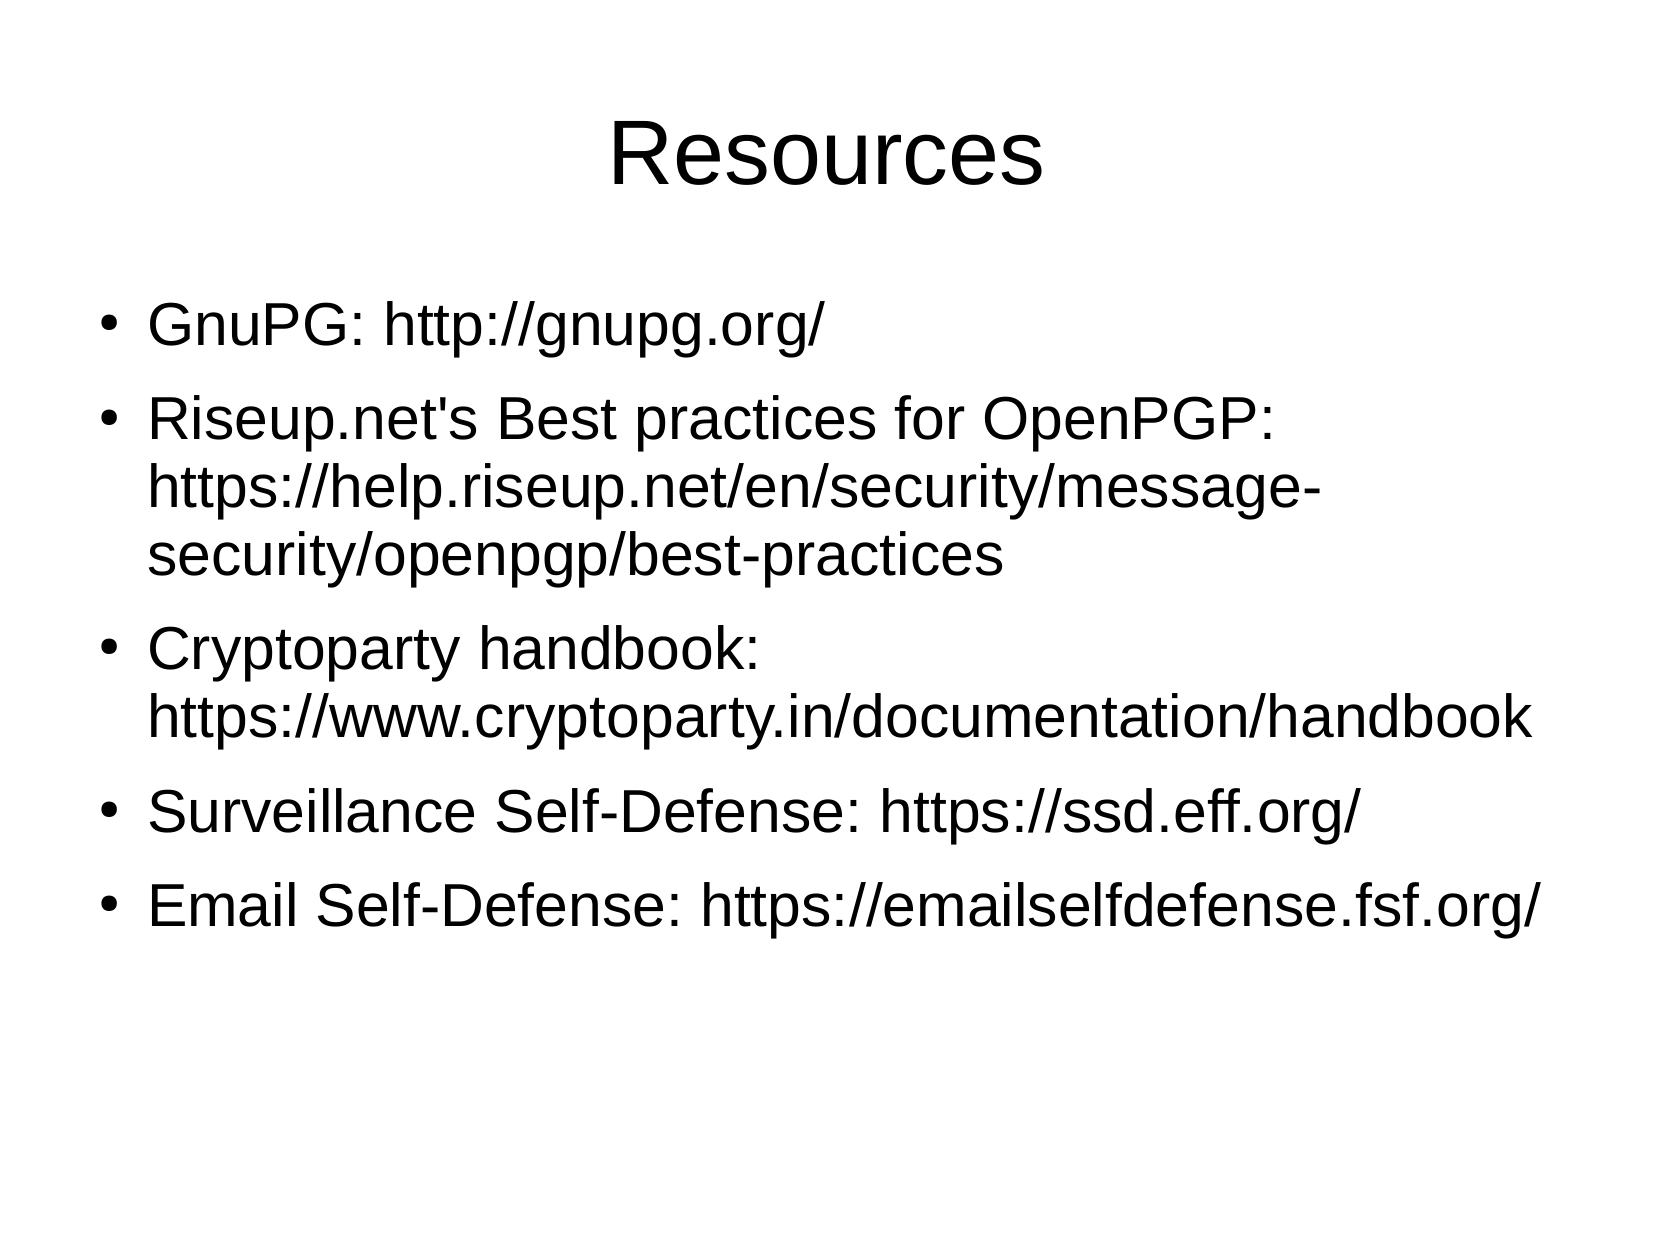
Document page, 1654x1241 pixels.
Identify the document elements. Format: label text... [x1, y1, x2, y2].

list GnuPG: http://gnupg.org/ Riseup.net's Best practices for OpenPGP: https://help.riseup.net/en/security/message-security/openpgp/best-practices Cryptoparty handbook: https://www.cryptoparty.in/documentation/handbook Surveillance Self-Defense: https://ssd.eff.org/ Email Self-Defense: https://emailselfdefense.fsf.org/ [82, 290, 1571, 1010]
title Resources [82, 49, 1571, 257]
